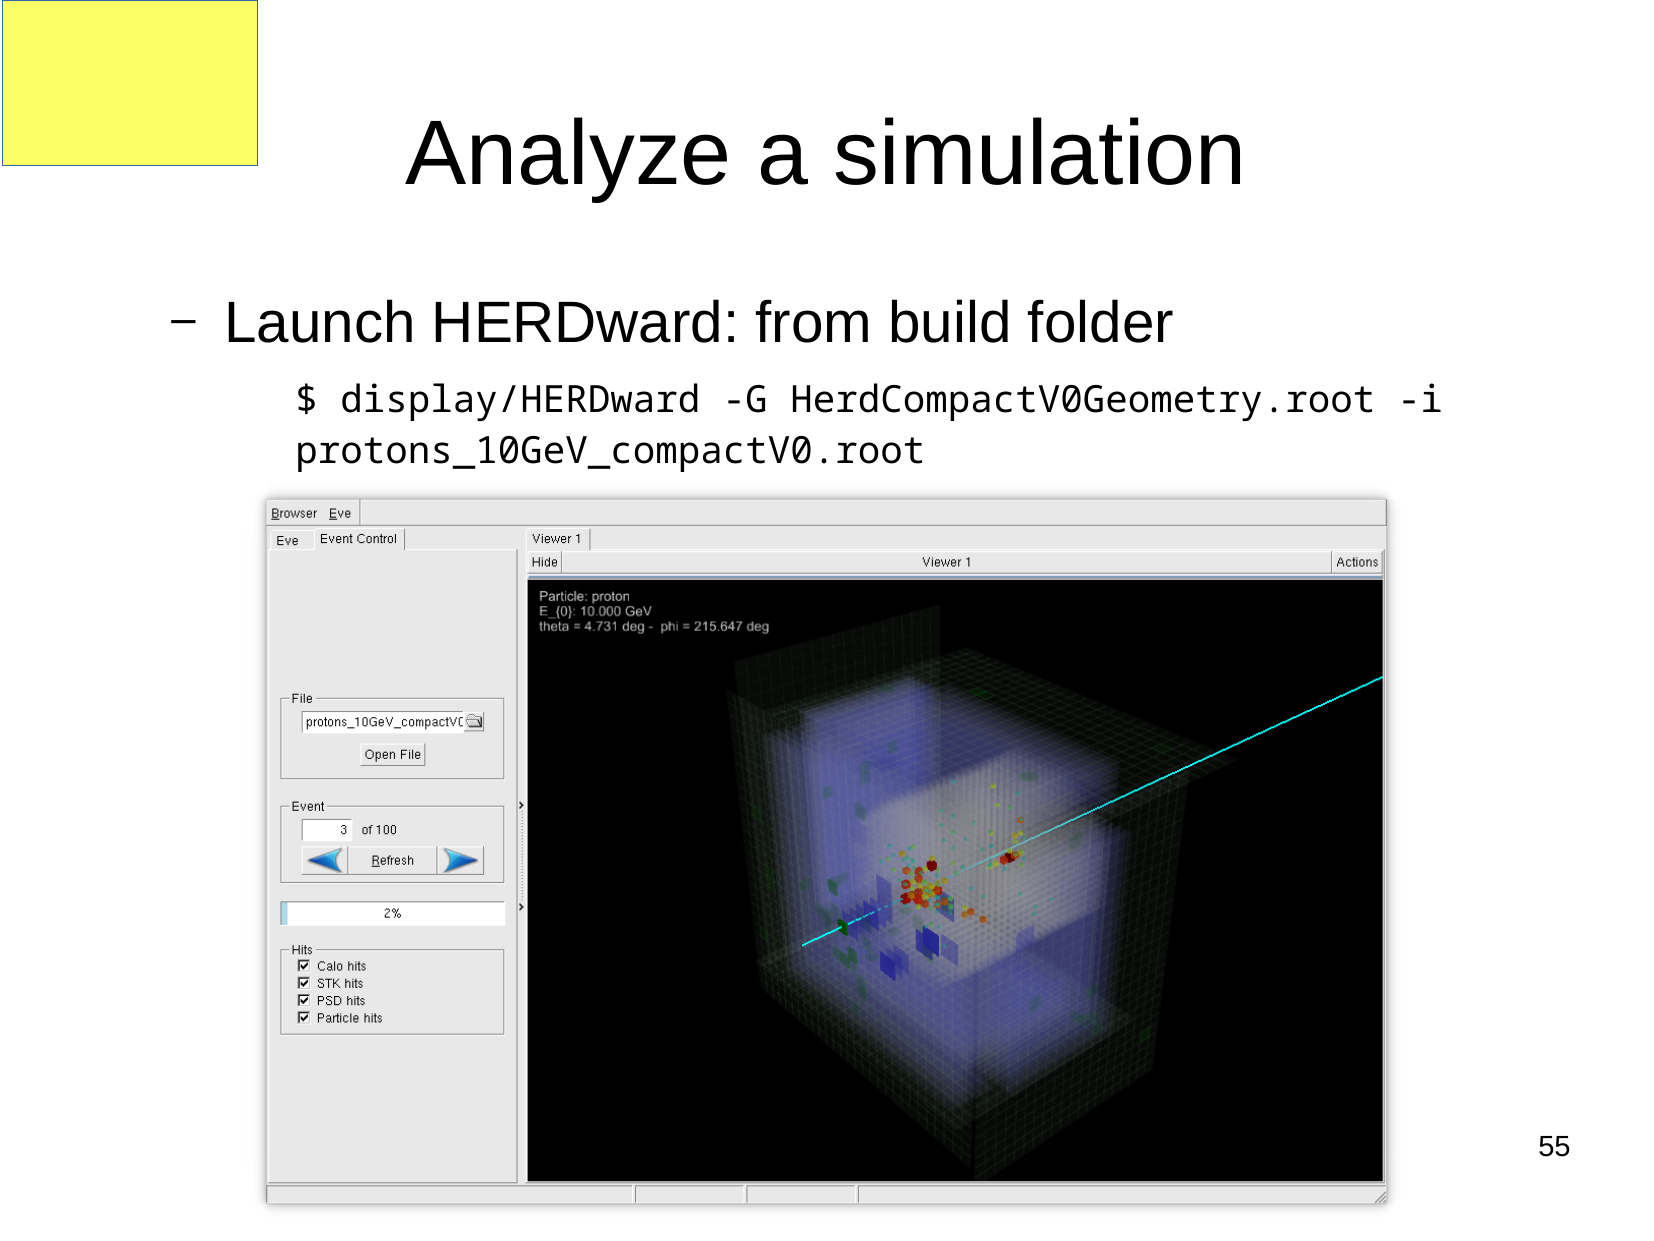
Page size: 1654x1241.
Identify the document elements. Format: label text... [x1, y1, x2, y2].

picture [246, 479, 1407, 1224]
text_box [2, 0, 258, 166]
title Analyze a simulation [82, 49, 1571, 257]
list Launch HERDward: from build folder $ display/HERDward -G HerdCompactV0Geometry.root -i protons_10GeV_compactV0.root [82, 290, 1571, 1081]
